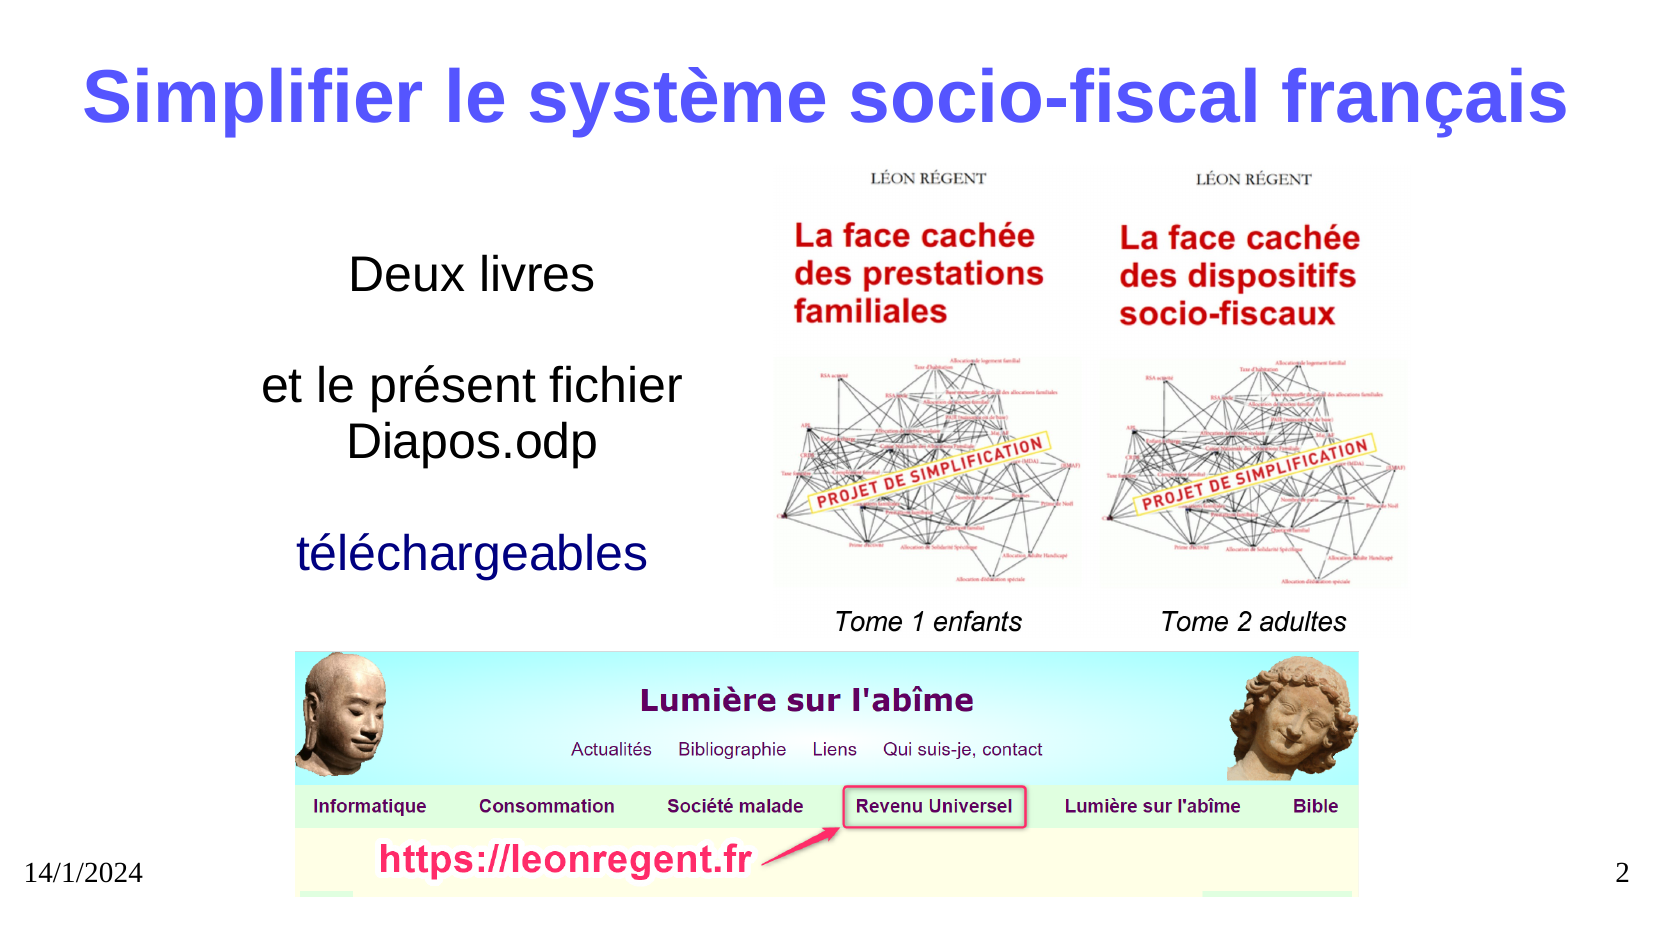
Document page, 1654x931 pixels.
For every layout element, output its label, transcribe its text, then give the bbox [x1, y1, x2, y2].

subtitle Deux livres et le présent fichier Diapos.odp téléchargeables [228, 206, 717, 621]
title Simplifier le système socio-fiscal français [82, 37, 1571, 156]
picture [295, 651, 1359, 898]
picture [773, 165, 1411, 638]
